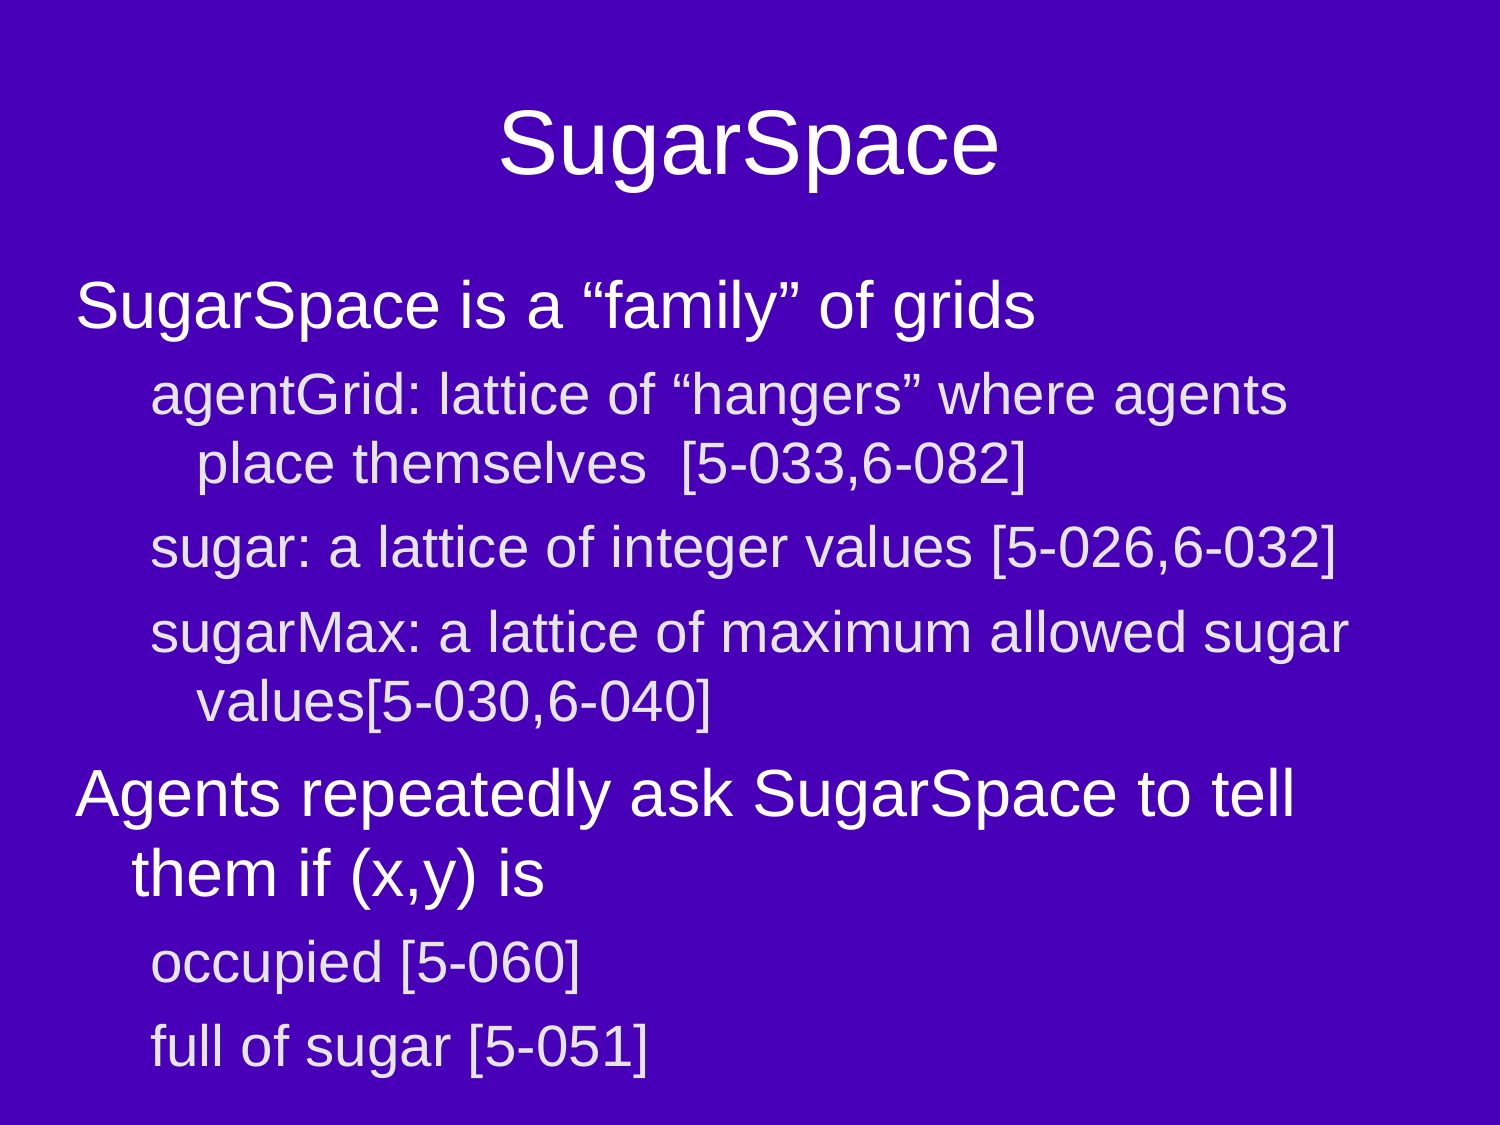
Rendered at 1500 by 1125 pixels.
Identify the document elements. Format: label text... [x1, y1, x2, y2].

list SugarSpace is a “family” of grids agentGrid: lattice of “hangers” where agents place themselves [5-033,6-082] sugar: a lattice of integer values [5-026,6-032] sugarMax: a lattice of maximum allowed sugar values[5-030,6-040] Agents repeatedly ask SugarSpace to tell them if (x,y) is occupied [5-060] full of sugar [5-051] [75, 262, 1426, 1074]
title SugarSpace [75, 45, 1426, 233]
